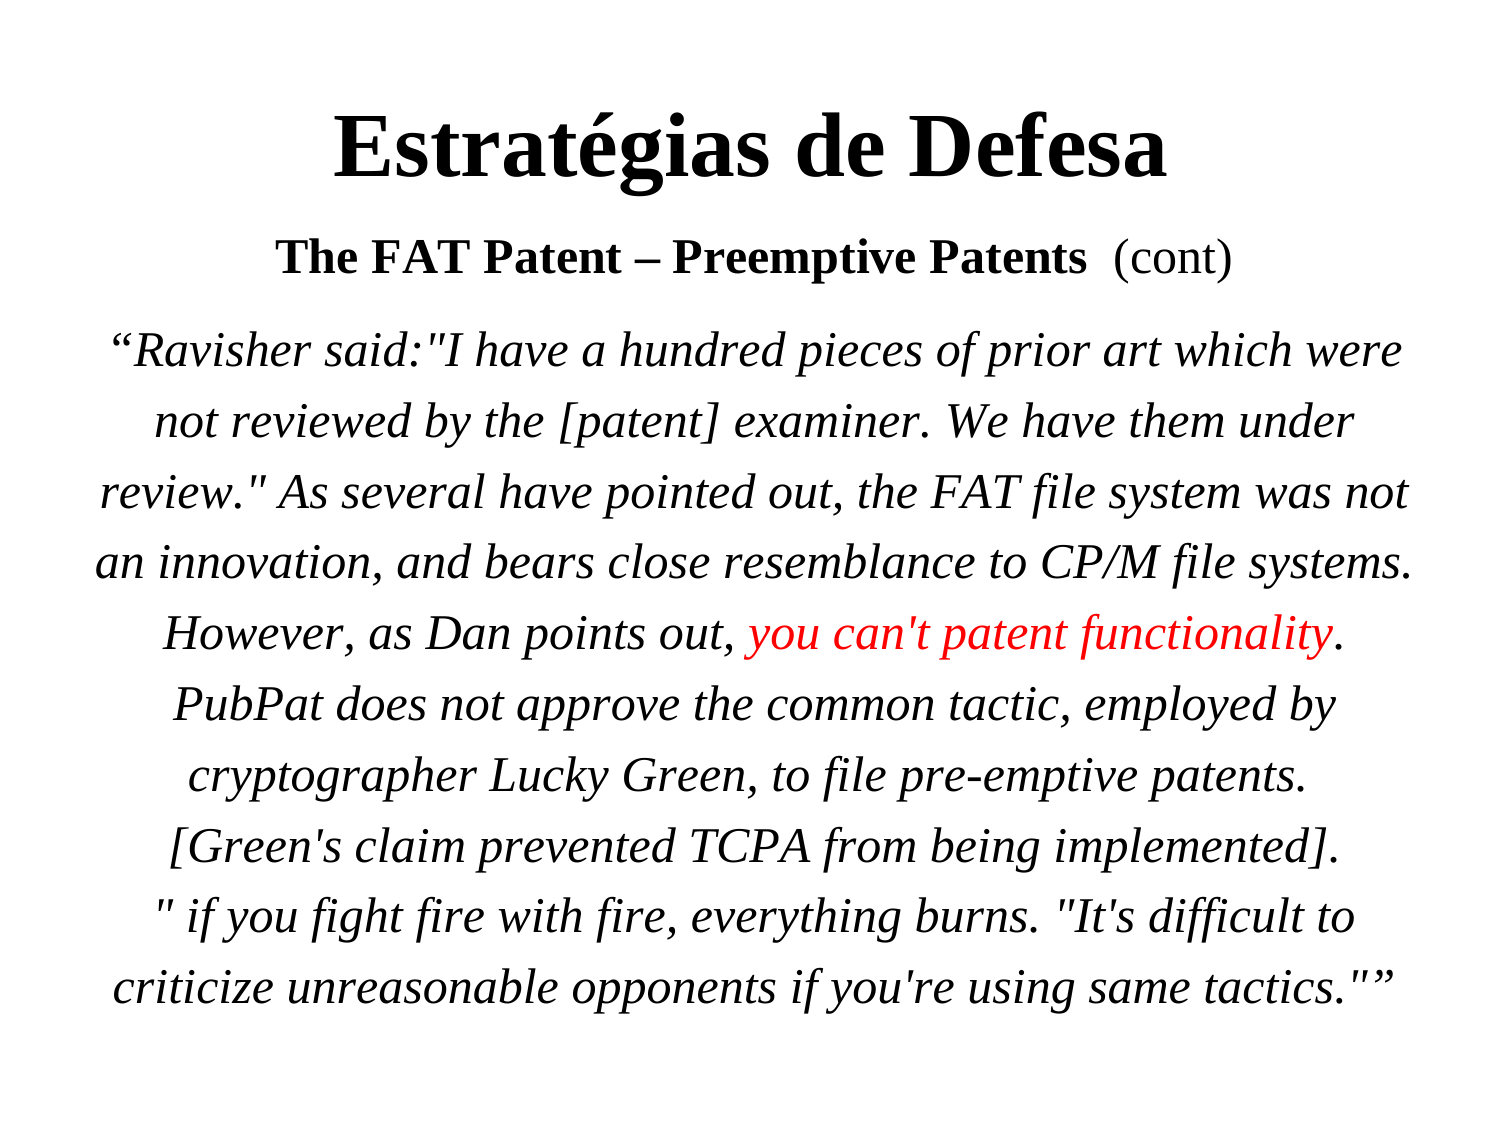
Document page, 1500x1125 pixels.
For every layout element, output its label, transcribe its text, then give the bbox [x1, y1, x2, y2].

title Estratégias de Defesa [87, 62, 1416, 223]
text_box The FAT Patent – Preemptive Patents (cont) “Ravisher said:"I have a hundred pieces of prior art which were not reviewed by the [patent] examiner. We have them under review." As several have pointed out, the FAT file system was not an innovation, and bears close resemblance to CP/M file systems. However, as Dan points out, you can't patent functionality. PubPat does not approve the common tactic, employed by cryptographer Lucky Green, to file pre-emptive patents. [Green's claim prevented TCPA from being implemented]. " if you fight fire with fire, everything burns. "It's difficult to criticize unreasonable opponents if you're using same tactics."” [88, 229, 1421, 1103]
